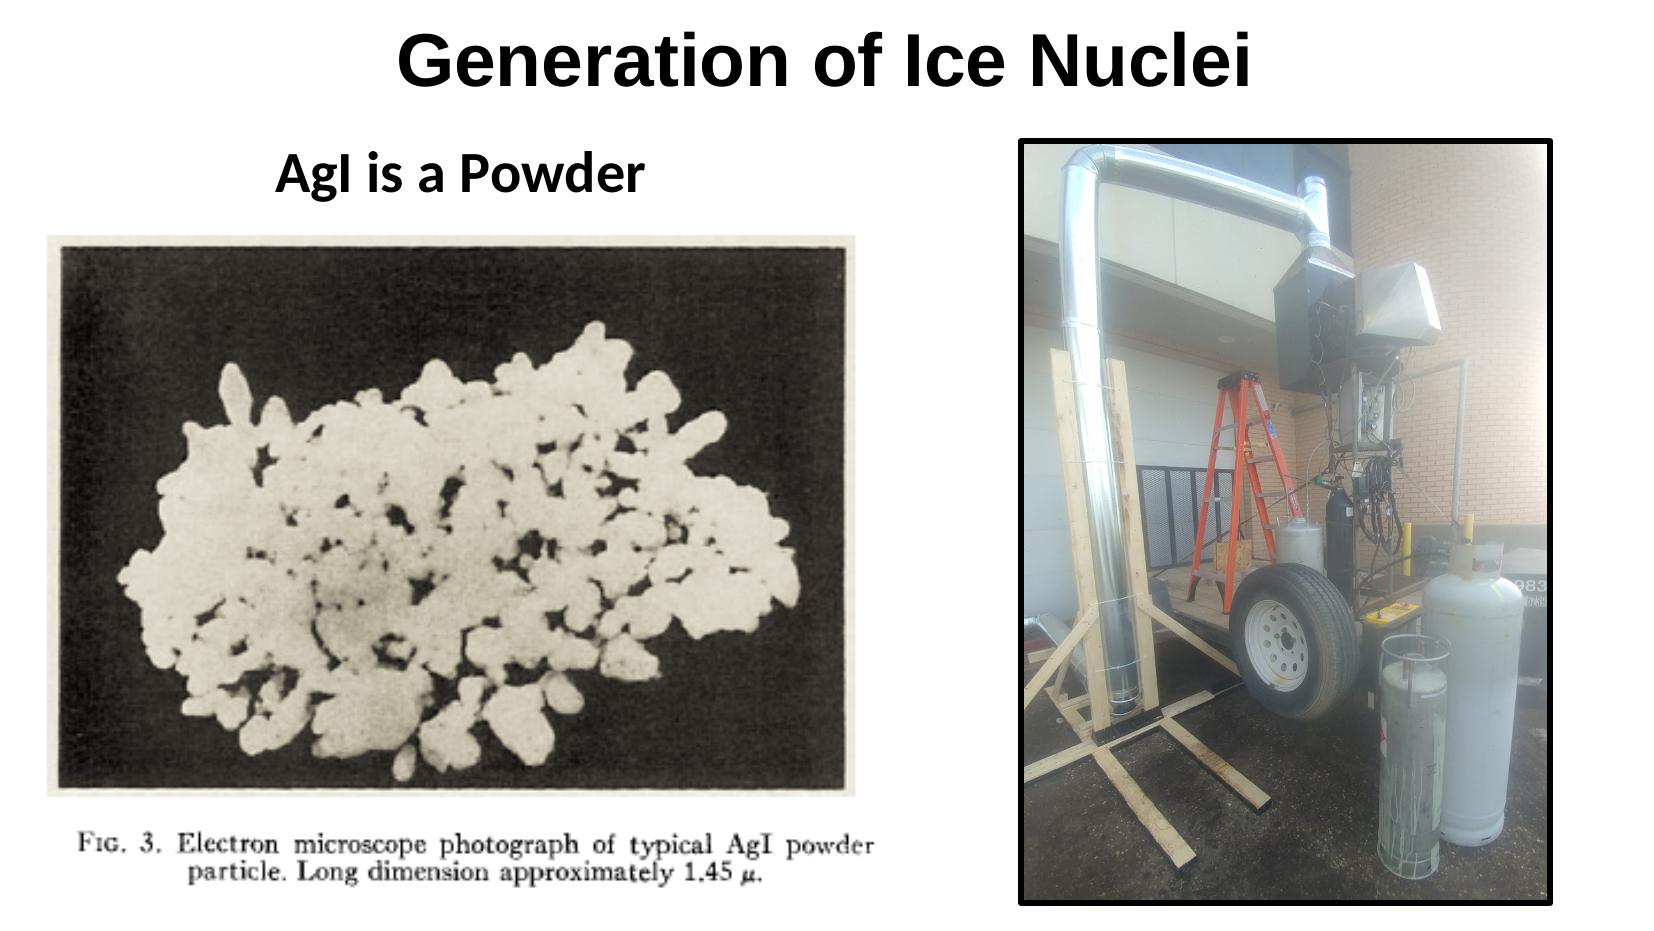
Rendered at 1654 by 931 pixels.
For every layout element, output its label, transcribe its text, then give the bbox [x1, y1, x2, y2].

text_box AgI is a Powder [96, 132, 826, 214]
title Generation of Ice Nuclei [0, 5, 1654, 107]
picture [19, 213, 885, 904]
picture [1024, 144, 1548, 901]
